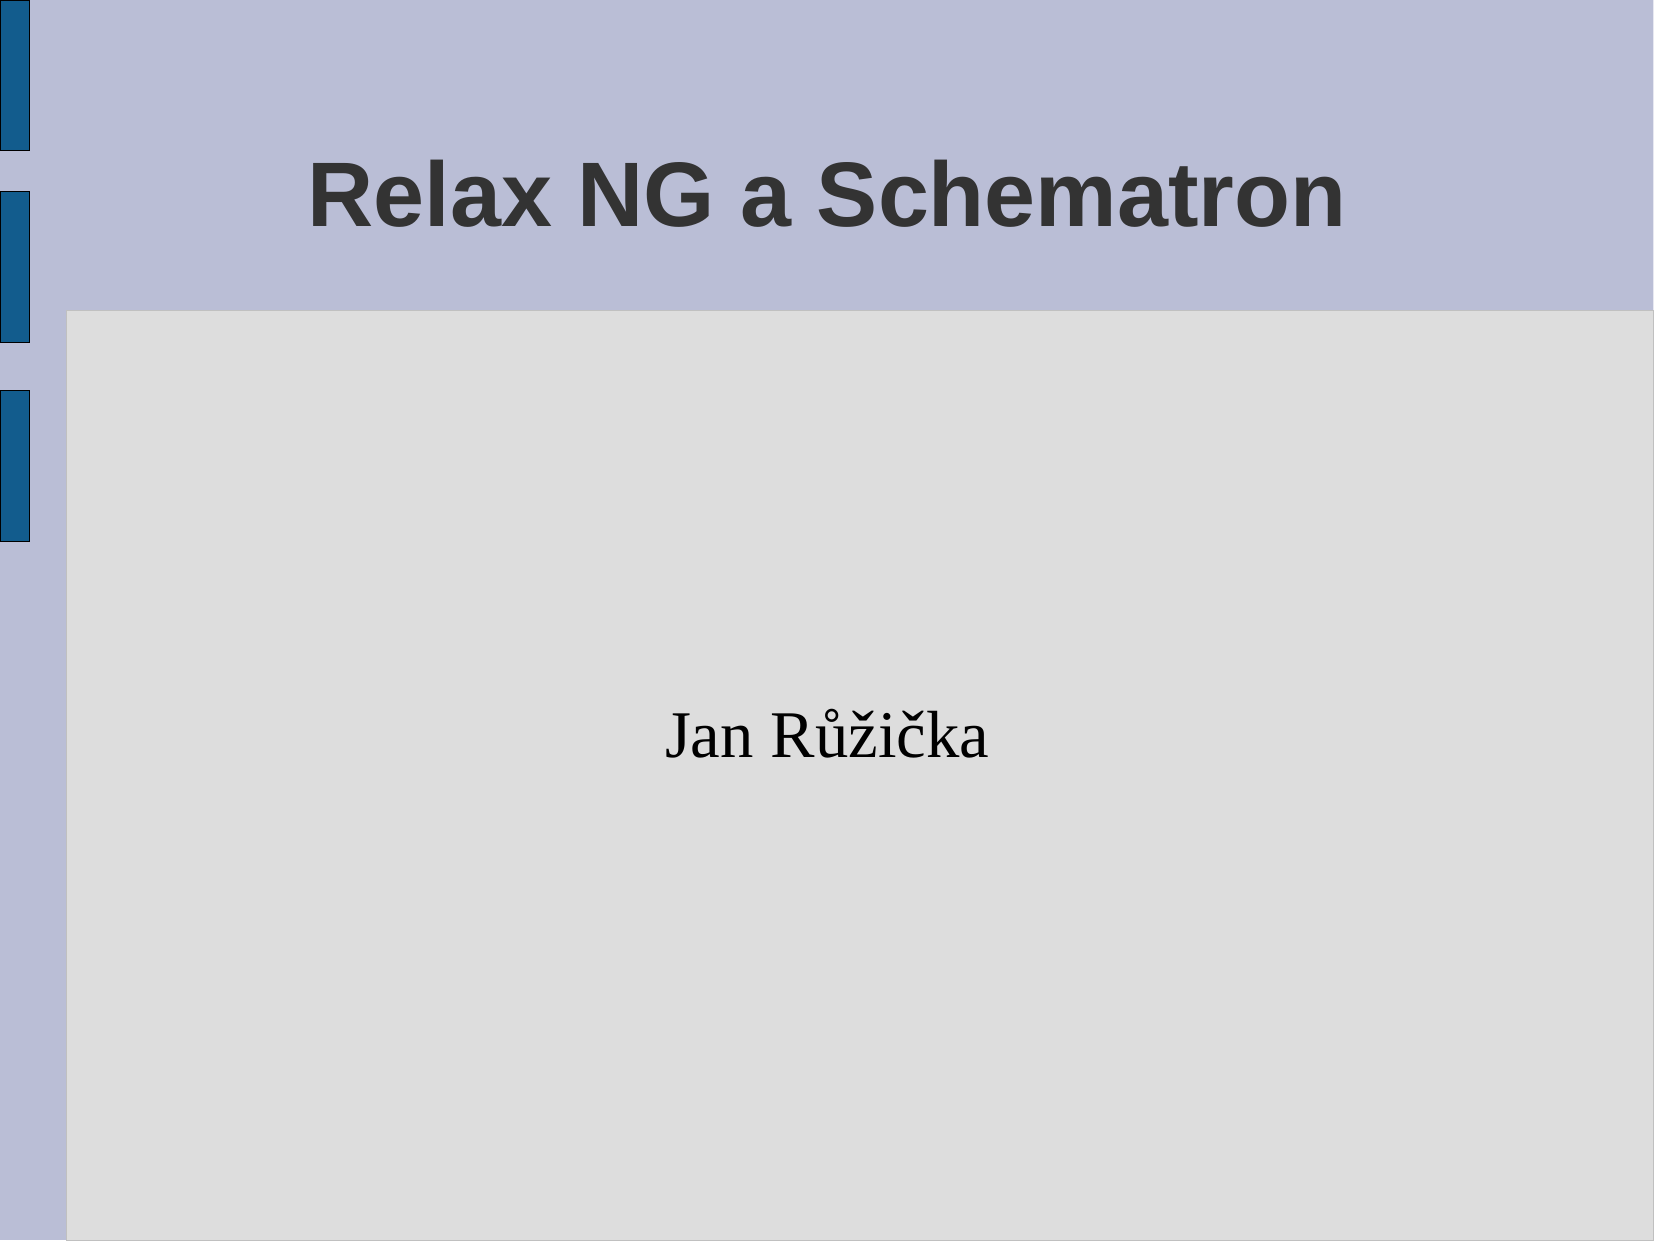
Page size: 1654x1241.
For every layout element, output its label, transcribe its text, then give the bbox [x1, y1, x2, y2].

title Relax NG a Schematron [121, 91, 1534, 299]
subtitle Jan Růžička [121, 352, 1534, 1119]
